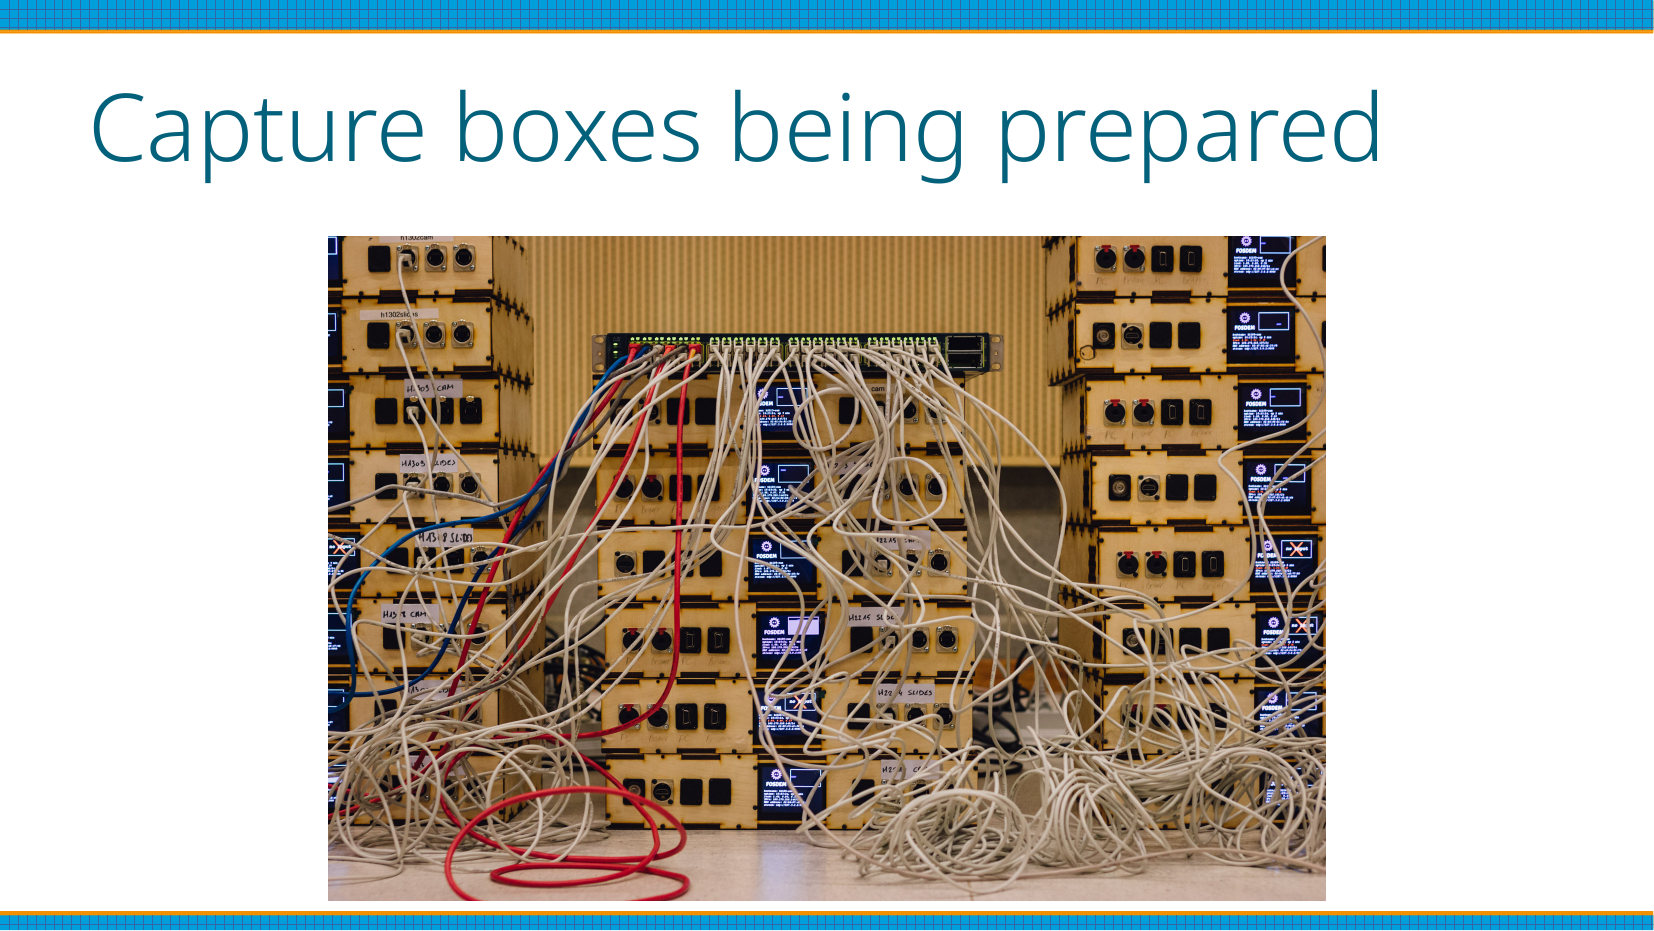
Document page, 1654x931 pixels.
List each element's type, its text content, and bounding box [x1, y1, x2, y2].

title Capture boxes being prepared [88, 44, 1565, 207]
picture [328, 236, 1326, 901]
